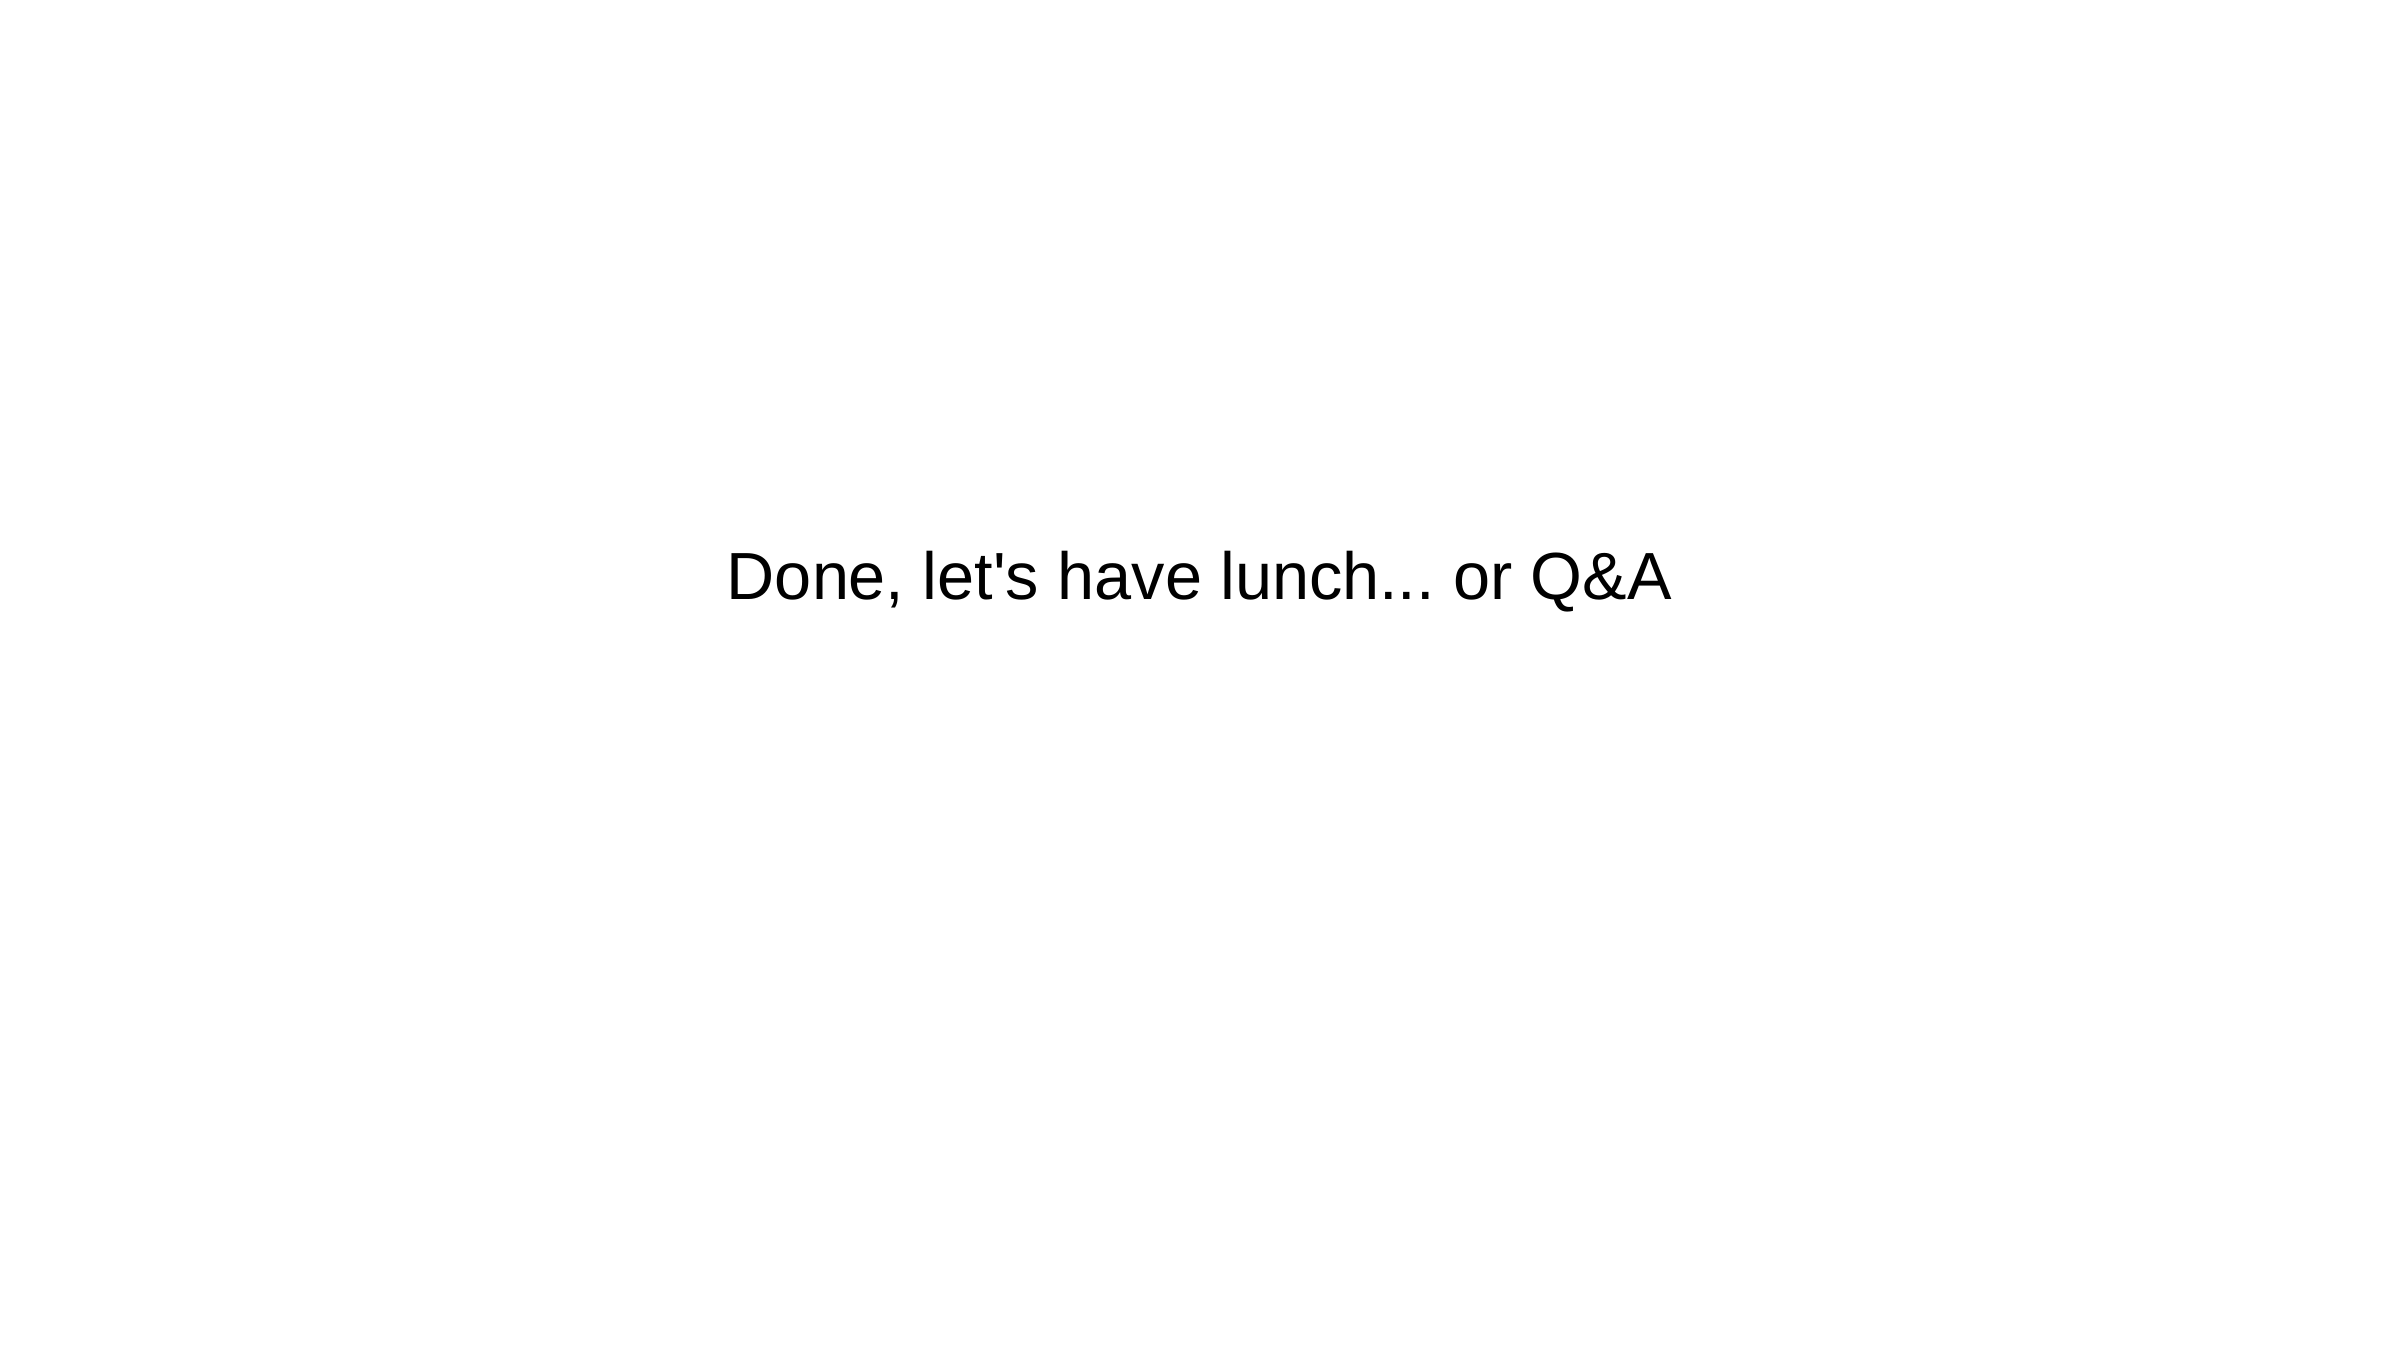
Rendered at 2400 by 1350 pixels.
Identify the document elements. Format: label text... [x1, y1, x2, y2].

subtitle Done, let's have lunch... or Q&A [120, 53, 2280, 1099]
